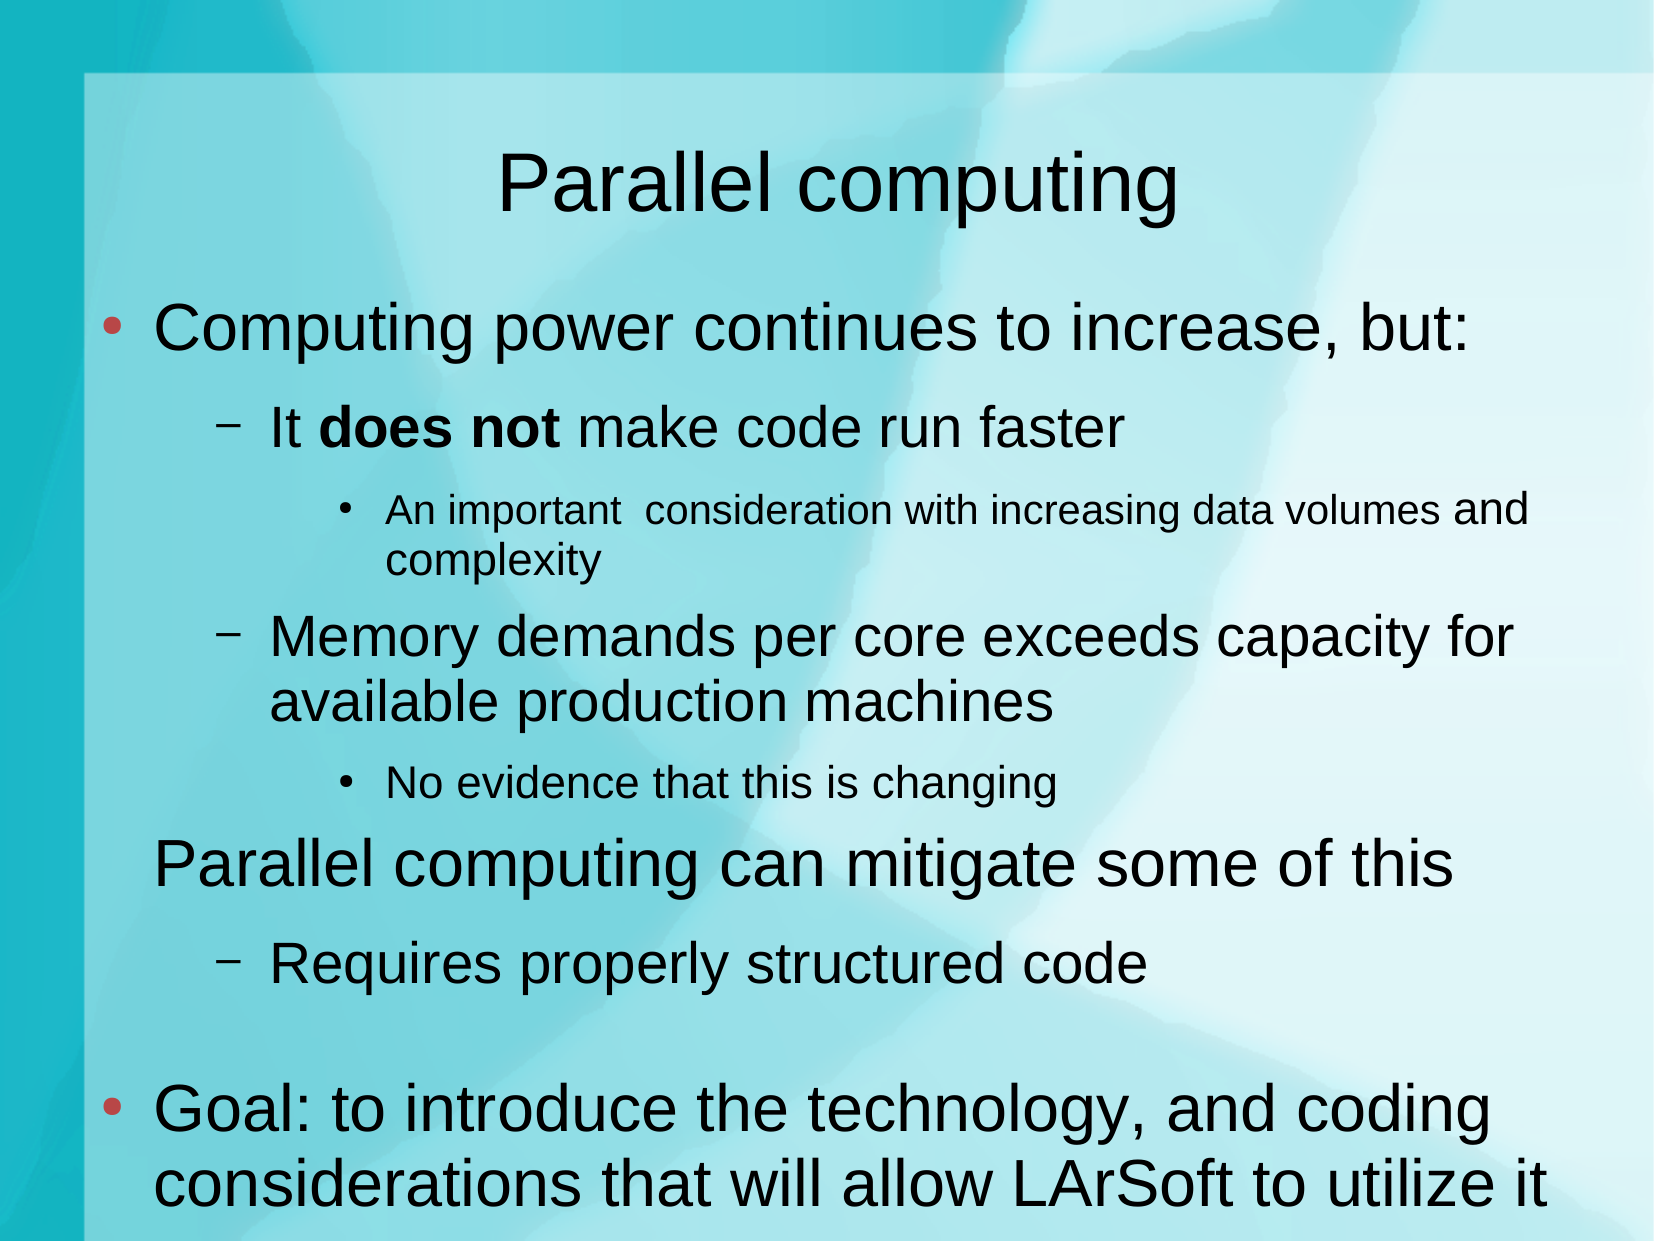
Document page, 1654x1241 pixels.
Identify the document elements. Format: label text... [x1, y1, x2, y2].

title Parallel computing [94, 78, 1583, 287]
picture [0, 0, 1654, 1241]
list Computing power continues to increase, but: It does not make code run faster An important consideration with increasing data volumes and complexity Memory demands per core exceeds capacity for available production machines No evidence that this is changing Parallel computing can mitigate some of this Requires properly structured code Goal: to introduce the technology, and coding considerations that will allow LArSoft to utilize it [82, 290, 1571, 1220]
